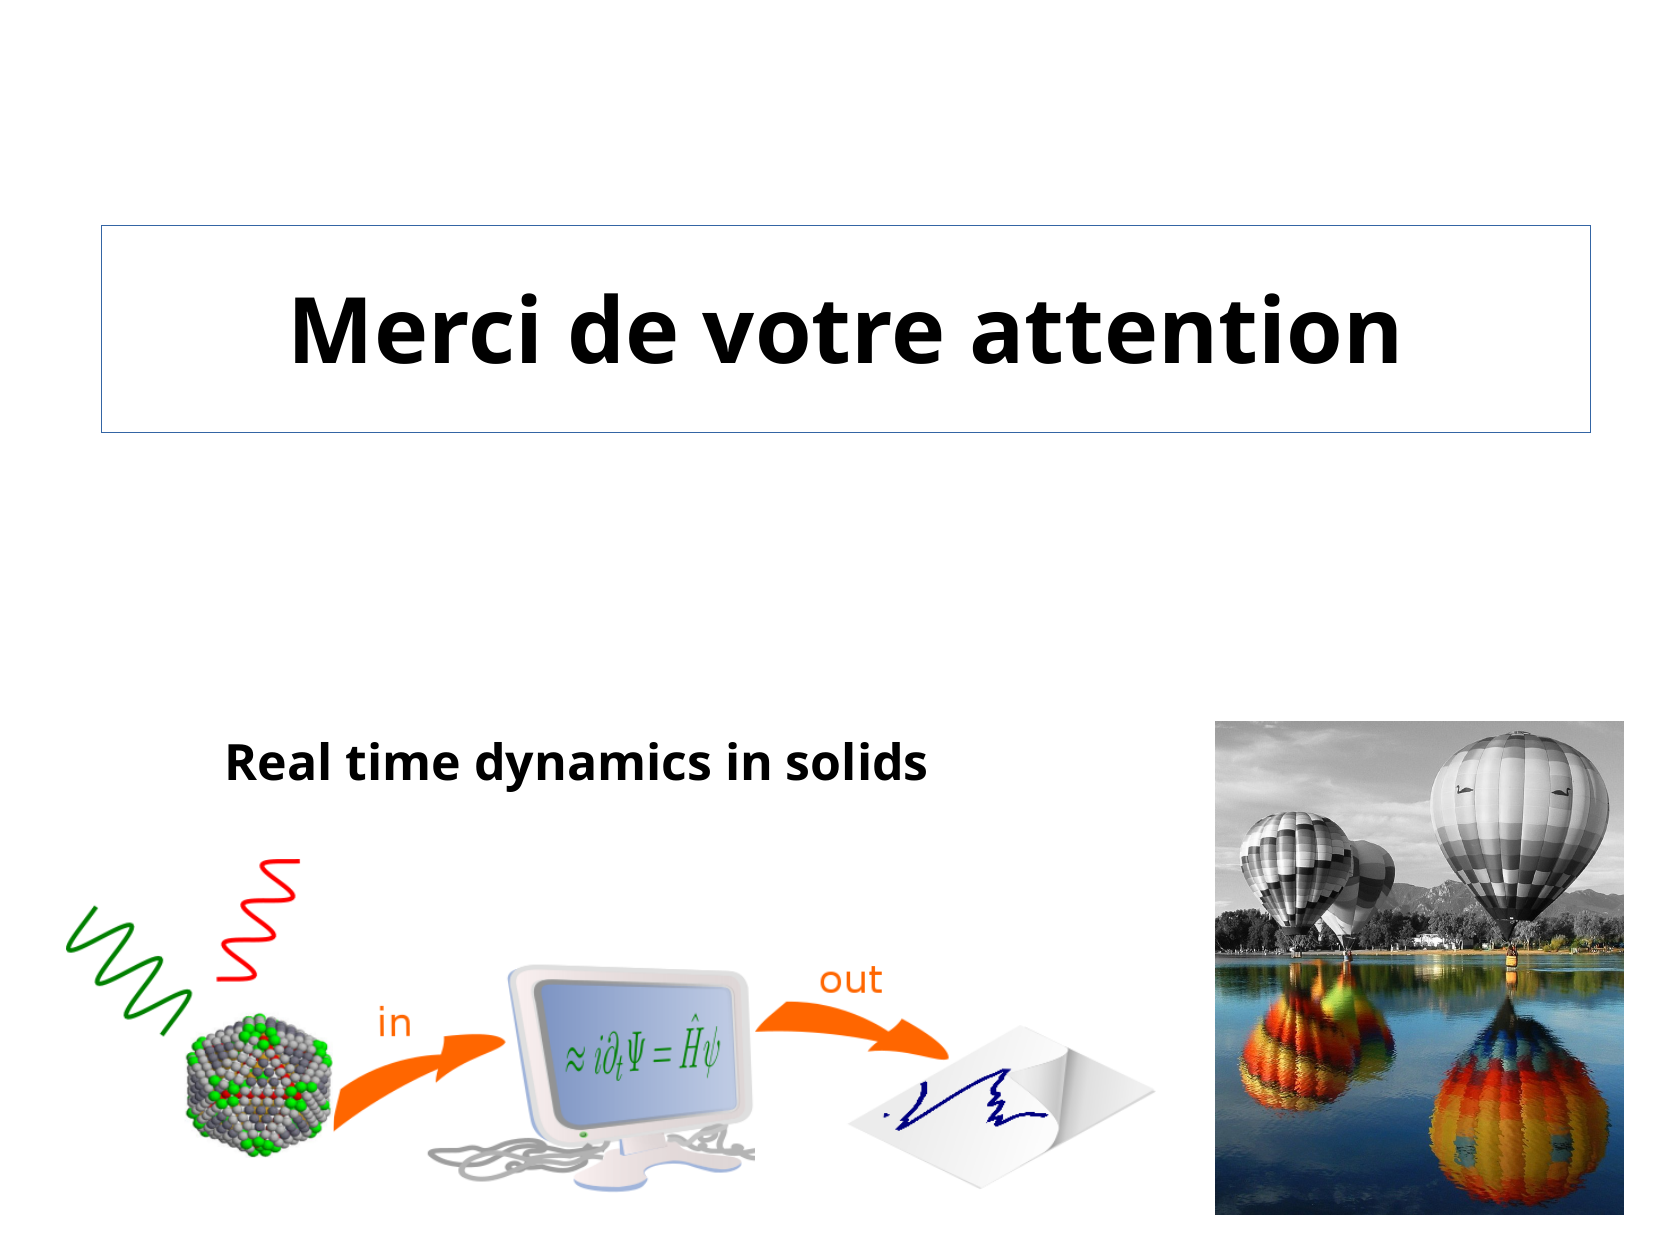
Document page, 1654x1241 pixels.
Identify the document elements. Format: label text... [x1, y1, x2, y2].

text_box Real time dynamics in solids [210, 720, 1081, 817]
picture [66, 859, 1156, 1195]
picture [1215, 721, 1624, 1216]
title Merci de votre attention [101, 225, 1591, 433]
